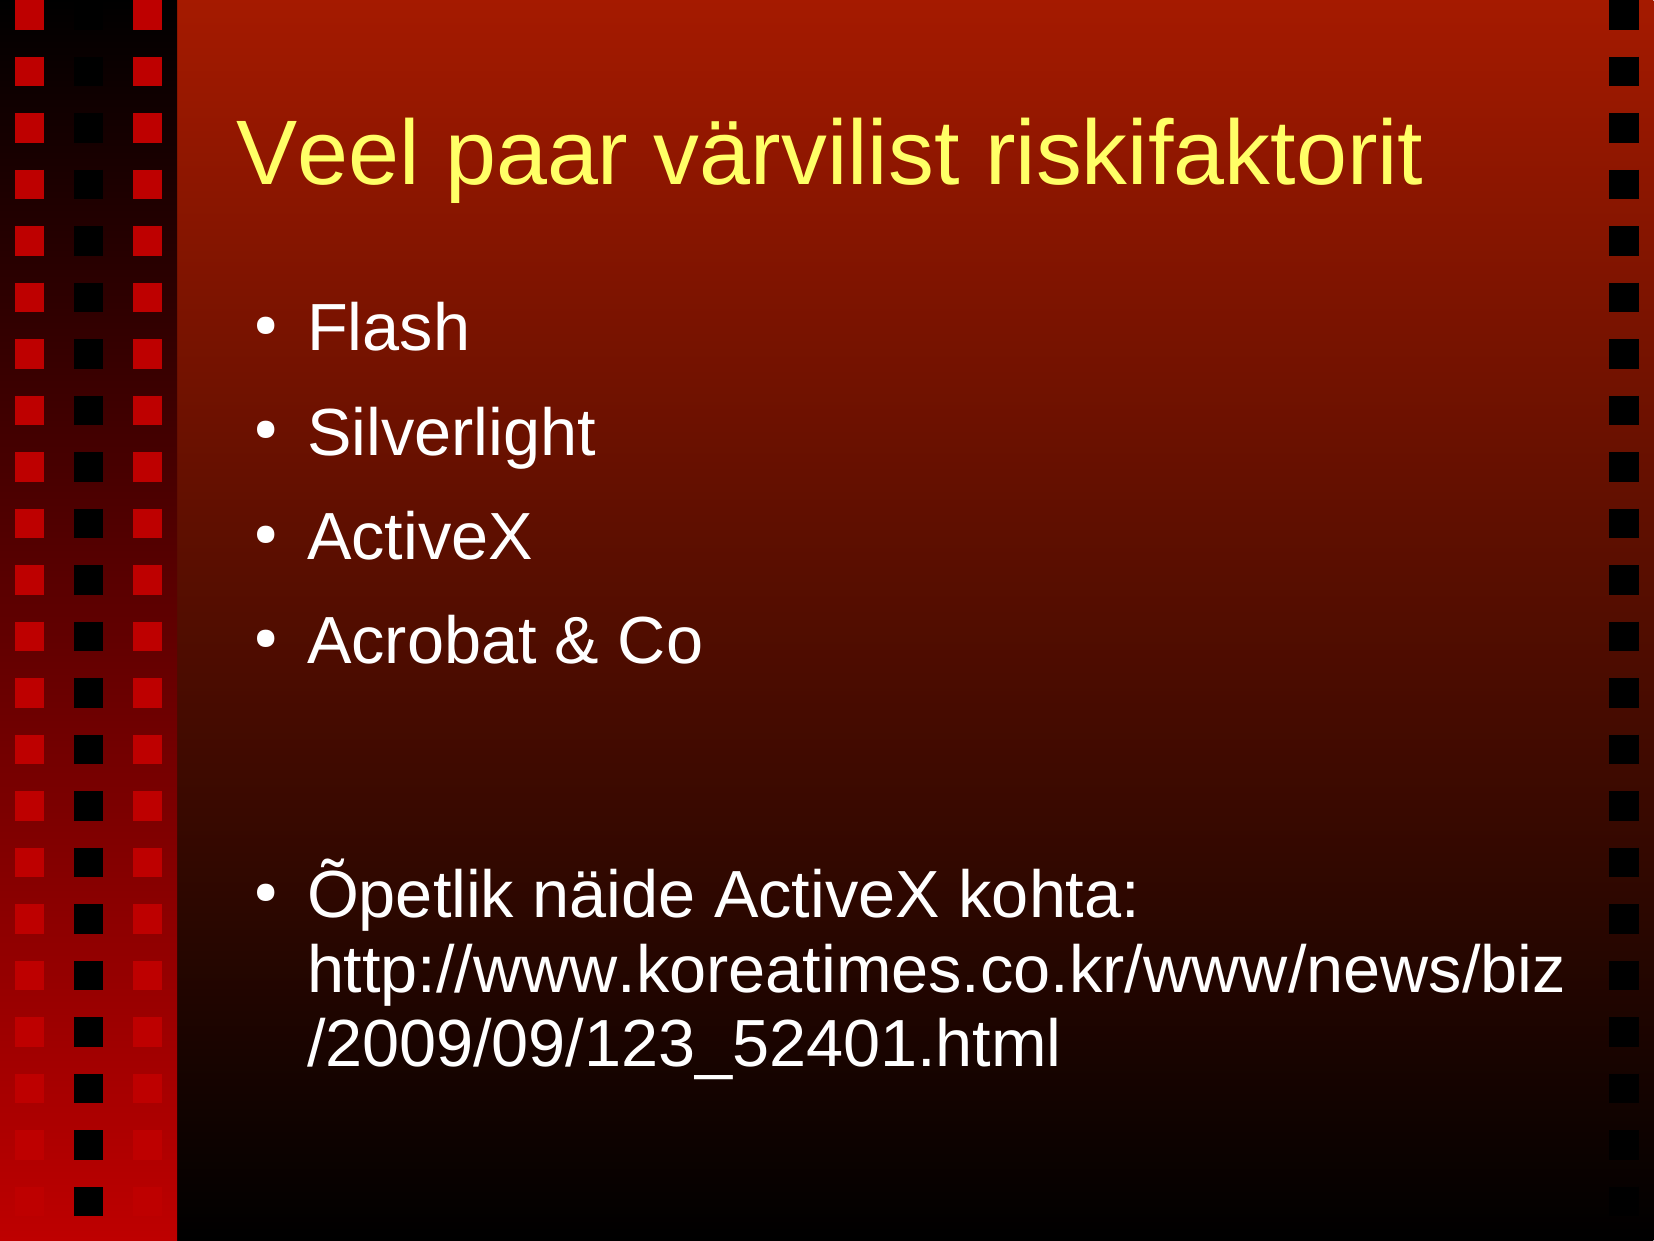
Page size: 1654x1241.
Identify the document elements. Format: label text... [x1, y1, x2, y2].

title Veel paar värvilist riskifaktorit [236, 49, 1571, 257]
list Flash Silverlight ActiveX Acrobat & Co Õpetlik näide ActiveX kohta: http://www.koreatimes.co.kr/www/news/biz/2009/09/123_52401.html [236, 290, 1571, 1109]
